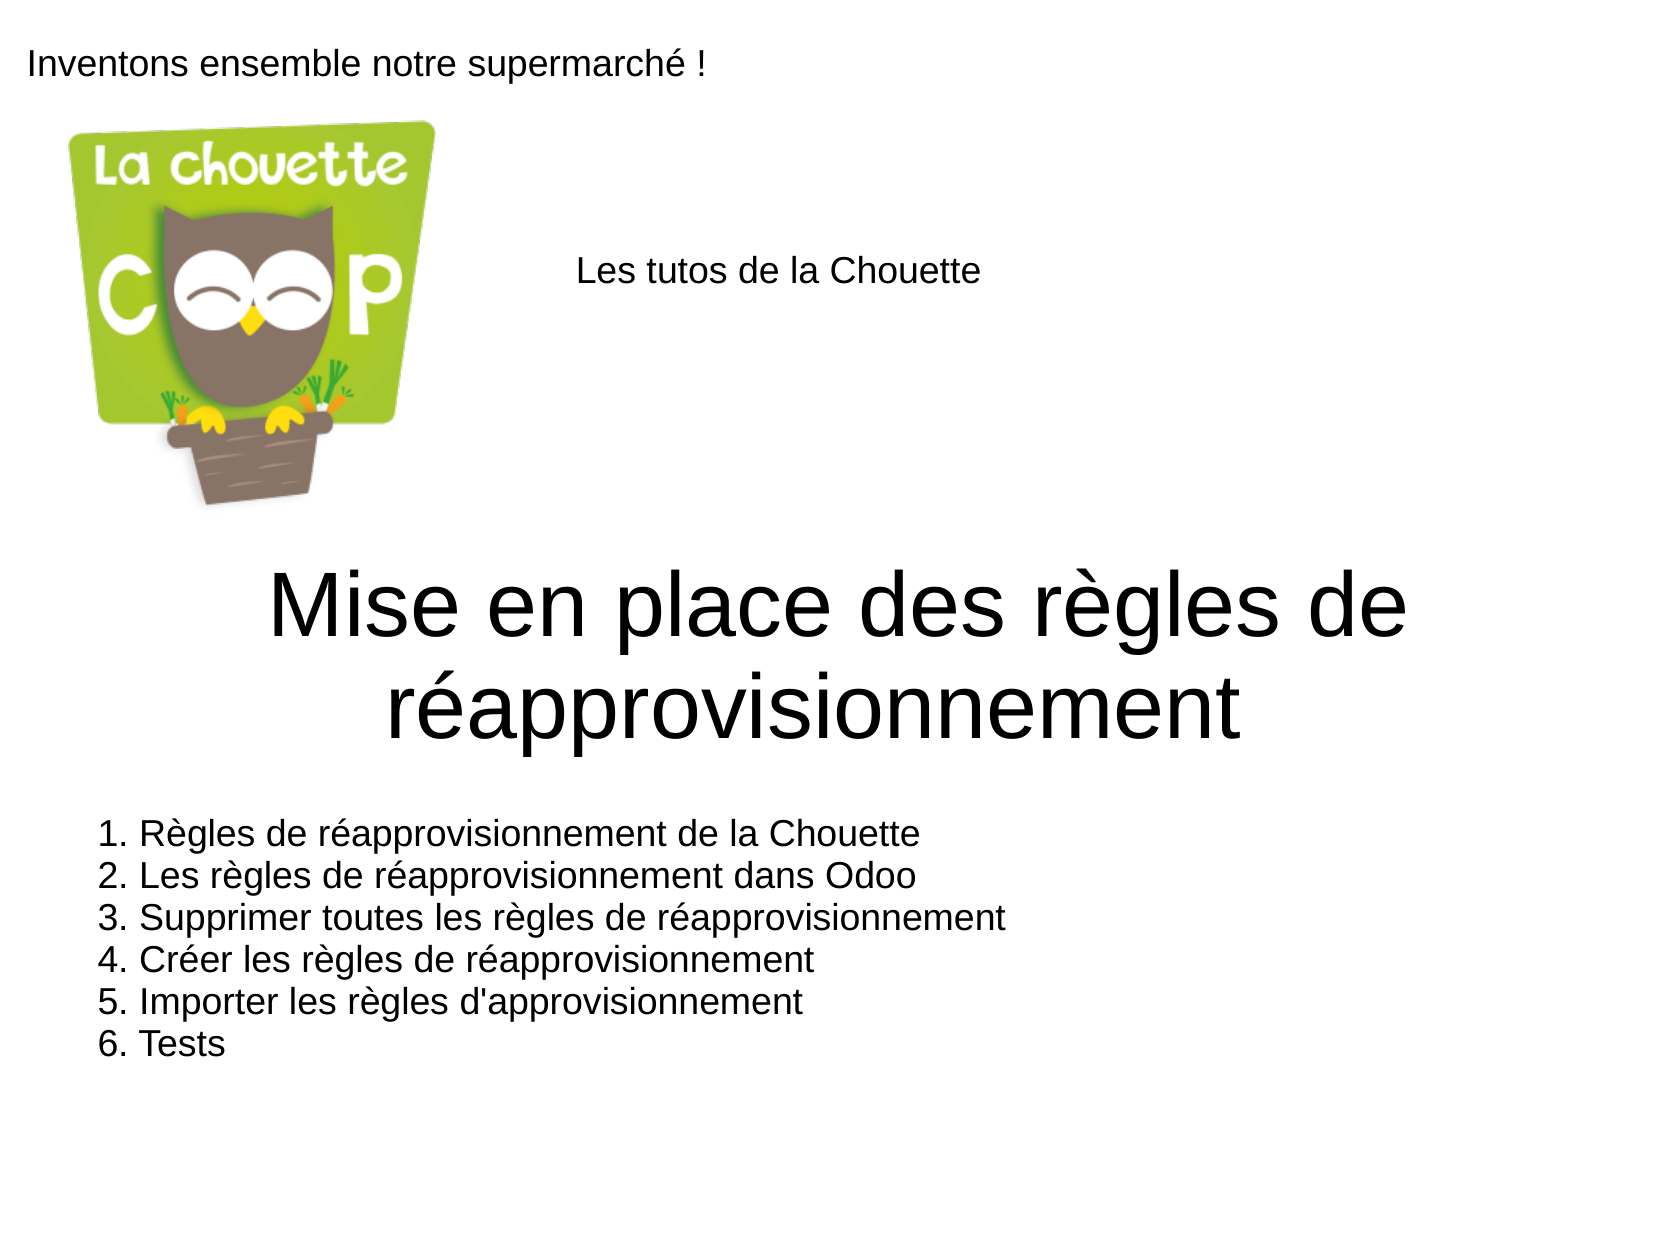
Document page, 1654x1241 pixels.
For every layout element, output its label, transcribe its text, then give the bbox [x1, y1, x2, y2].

text_box Inventons ensemble notre supermarché ! [11, 35, 722, 93]
subtitle Mise en place des règles de réapprovisionnement [82, 496, 1571, 805]
picture [59, 106, 447, 514]
text_box 1. Règles de réapprovisionnement de la Chouette 2. Les règles de réapprovisionnement dans Odoo 3. Supprimer toutes les règles de réapprovisionnement 4. Créer les règles de réapprovisionnement 5. Importer les règles d'approvisionnement 6. Tests [82, 805, 1571, 1073]
text_box Les tutos de la Chouette [561, 242, 1271, 299]
